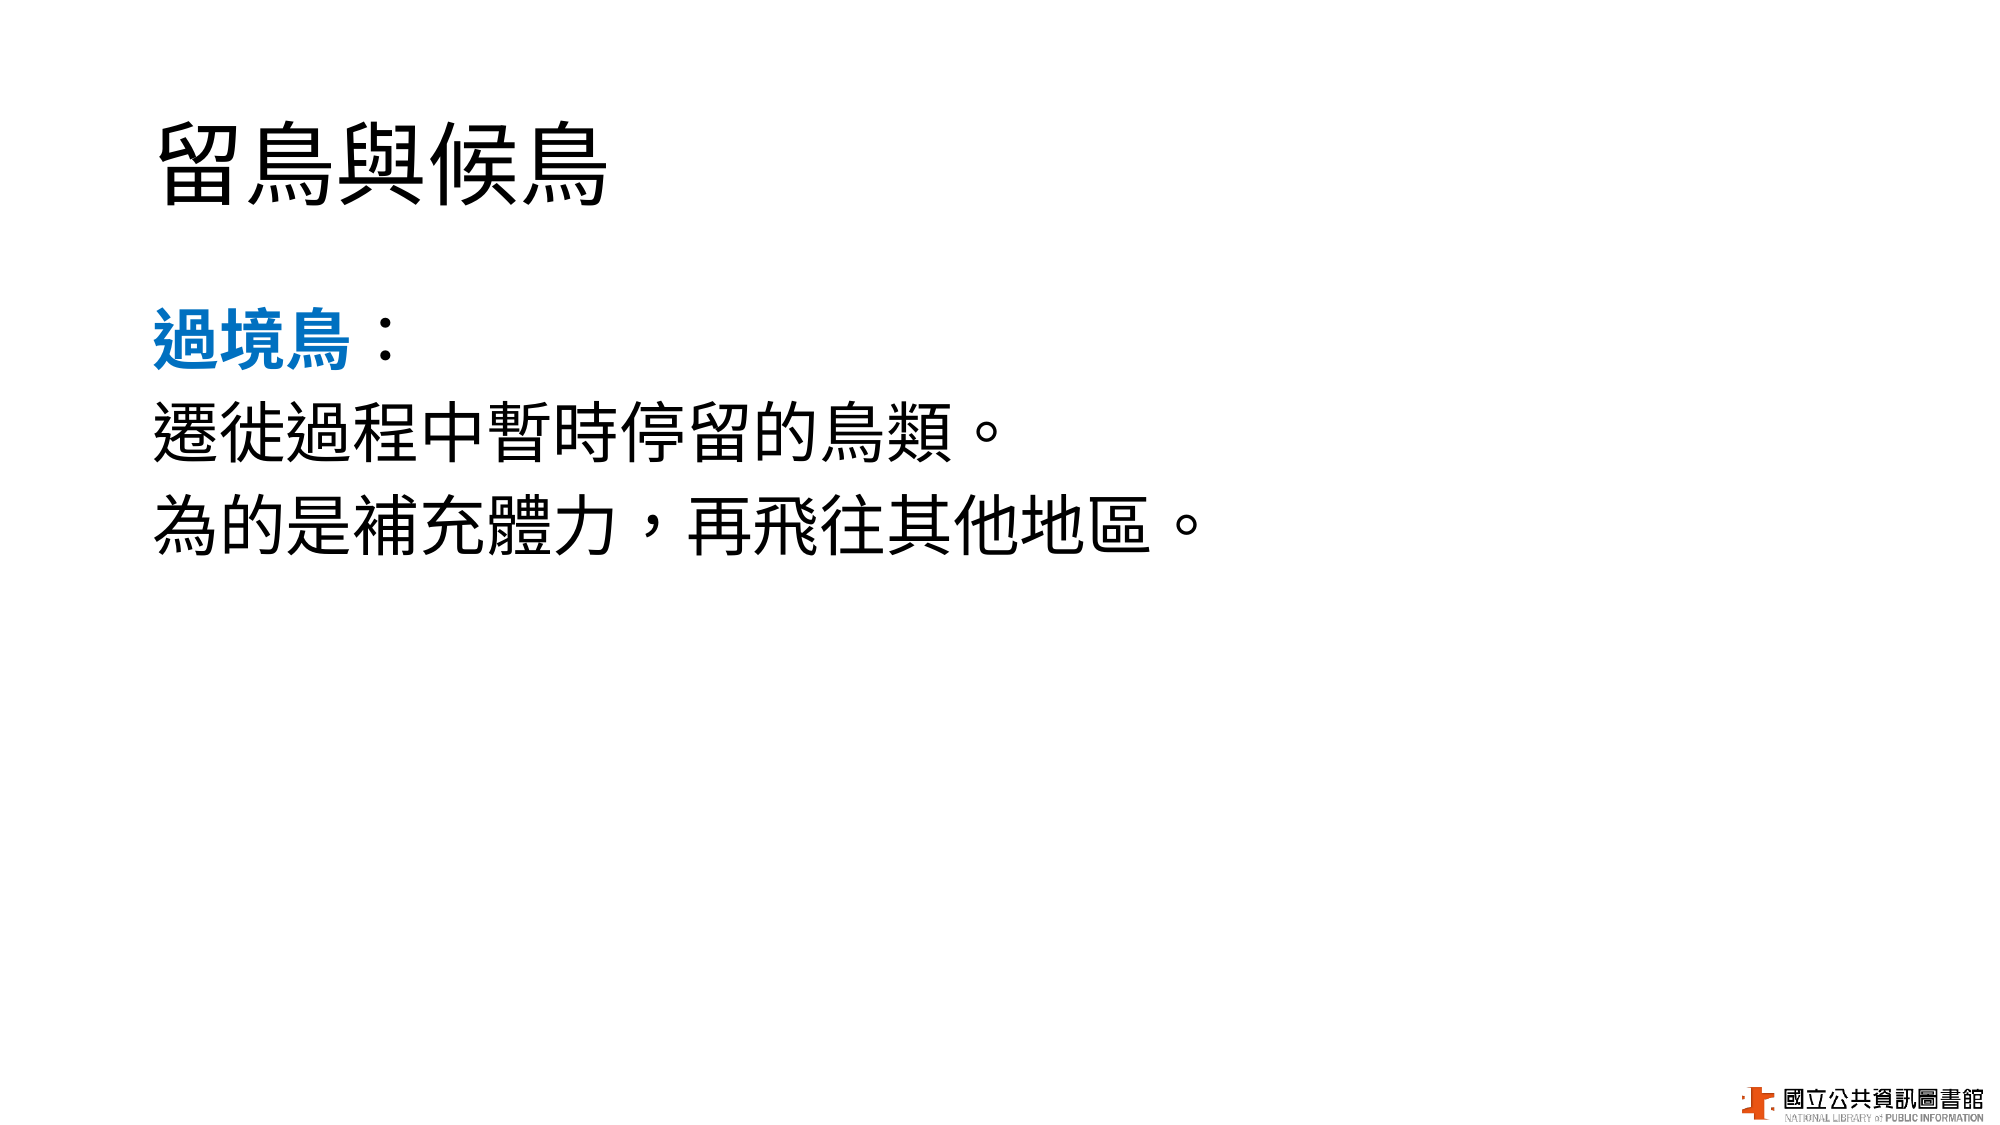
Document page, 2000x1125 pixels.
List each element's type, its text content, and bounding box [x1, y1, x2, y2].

list 過境鳥： 遷徙過程中暫時停留的鳥類。 為的是補充體力，再飛往其他地區。 [137, 299, 1863, 1014]
title 留鳥與候鳥 [137, 59, 1863, 278]
